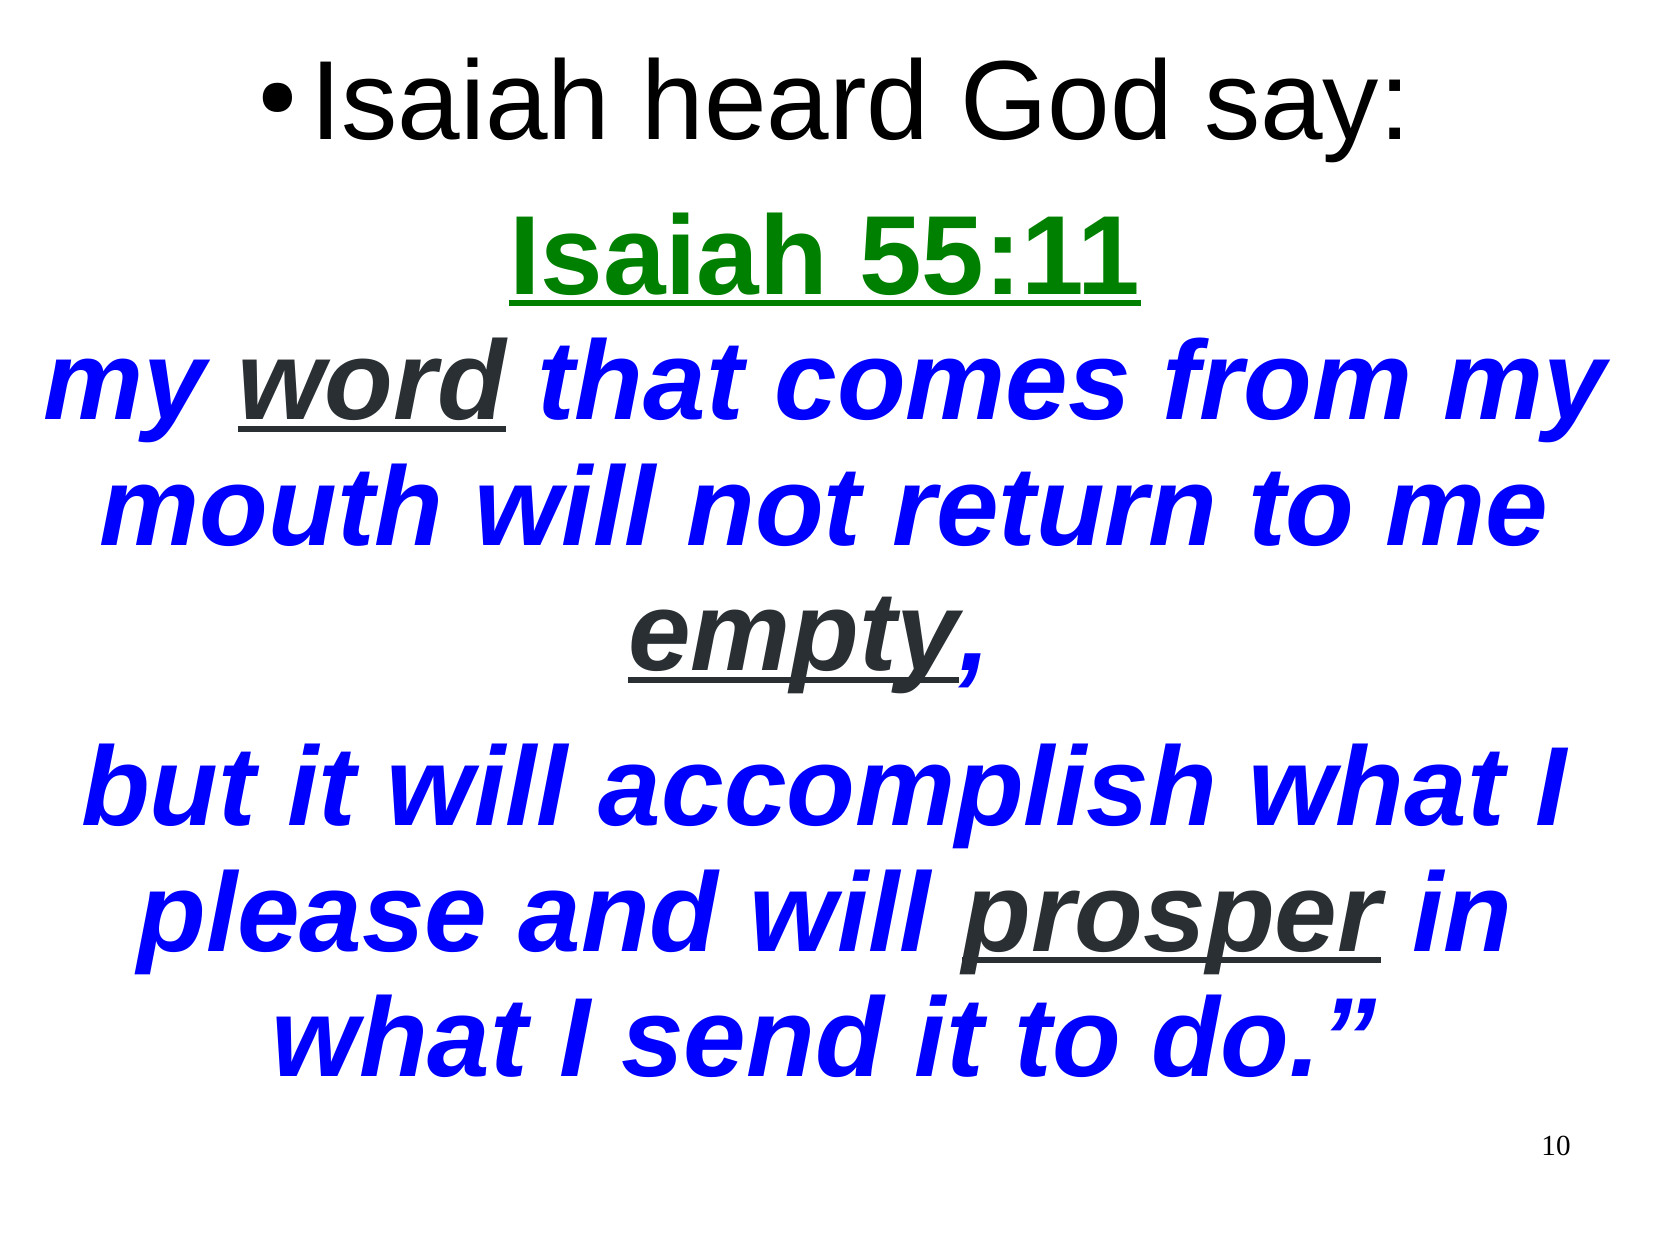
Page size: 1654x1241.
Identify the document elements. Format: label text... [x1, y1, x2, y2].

list Isaiah heard God say: Isaiah 55:11 my word that comes from my mouth will not return to me empty, but it will accomplish what I please and will prosper in what I send it to do.” [37, 37, 1613, 1238]
